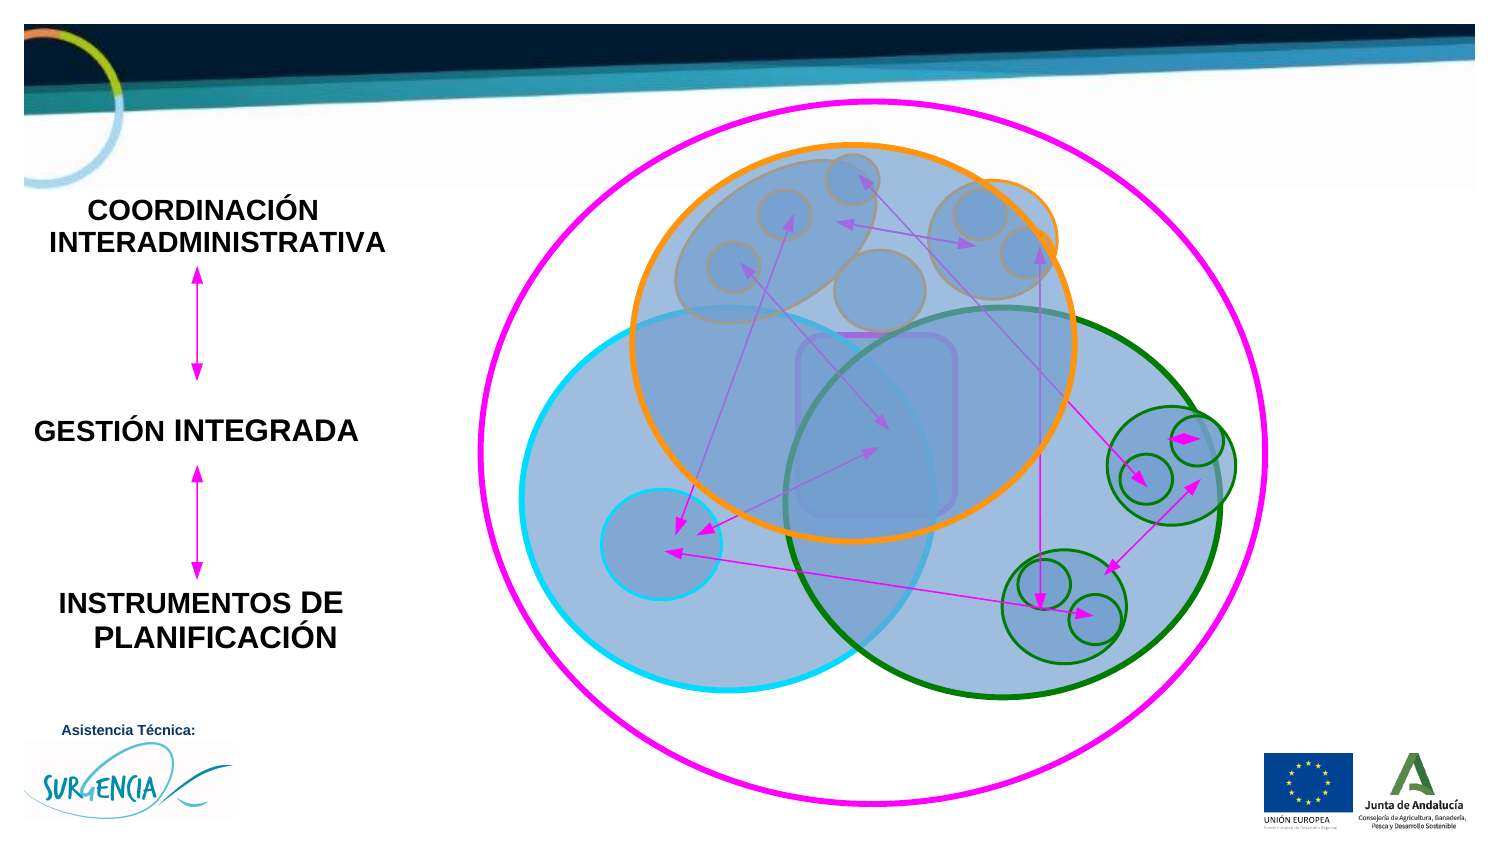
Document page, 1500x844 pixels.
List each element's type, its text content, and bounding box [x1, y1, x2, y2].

text_box INSTRUMENTOS DE PLANIFICACIÓN [50, 574, 353, 665]
picture [24, 742, 233, 819]
picture [24, 24, 1475, 190]
text_box [521, 144, 1236, 698]
text_box COORDINACIÓN INTERADMINISTRATIVA [8, 192, 398, 238]
picture [619, 105, 1127, 190]
text_box GESTIÓN INTEGRADA [13, 384, 379, 475]
text_box Asistencia Técnica: [41, 705, 216, 754]
picture [1264, 753, 1476, 830]
